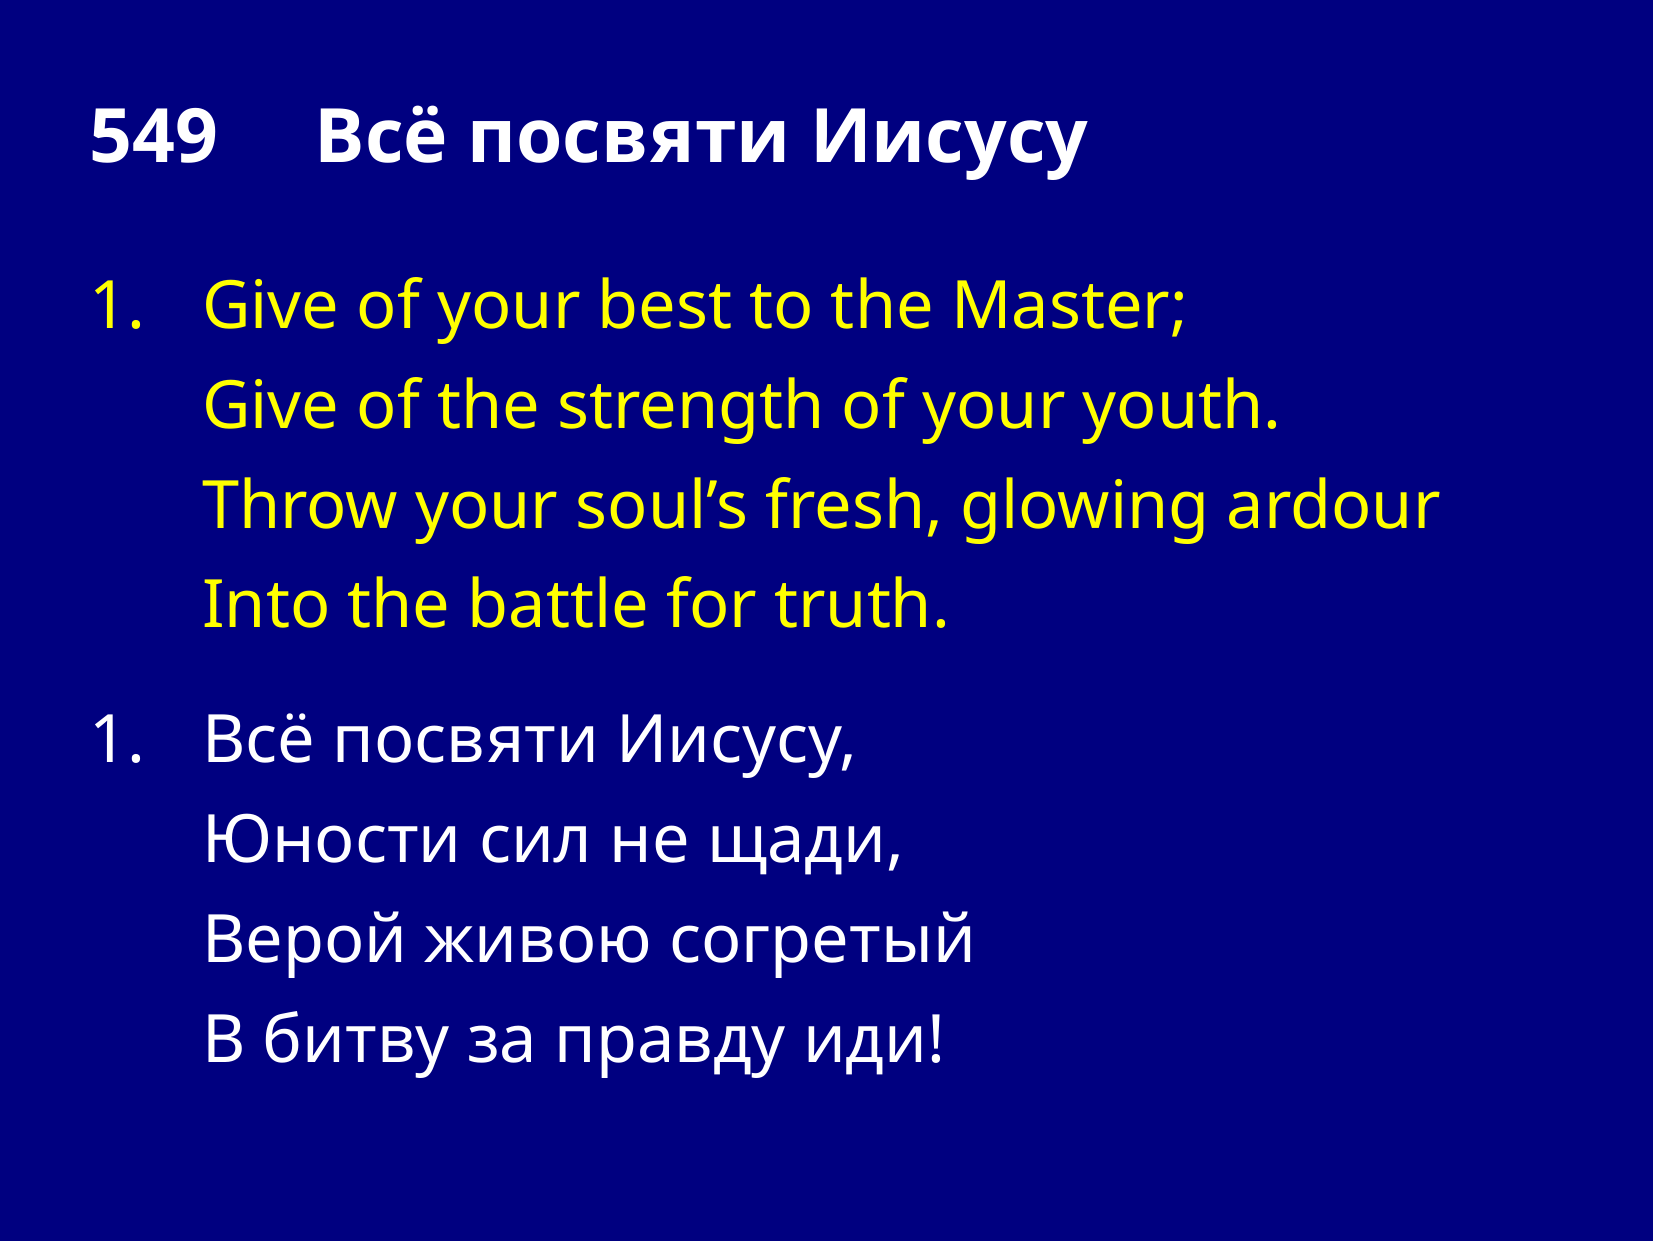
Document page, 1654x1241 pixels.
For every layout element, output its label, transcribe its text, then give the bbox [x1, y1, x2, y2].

text_box 1. Give of your best to the Master; Give of the strength of your youth. Throw your soul’s fresh, glowing ardour Into the battle for truth. [75, 188, 1576, 638]
text_box 1. Всё посвяти Иисусу, Юности сил не щади, Верой живою согретый В битву за правду иди! [75, 675, 1576, 1163]
text_box 549 Всё посвяти Иисусу [75, 75, 1576, 188]
